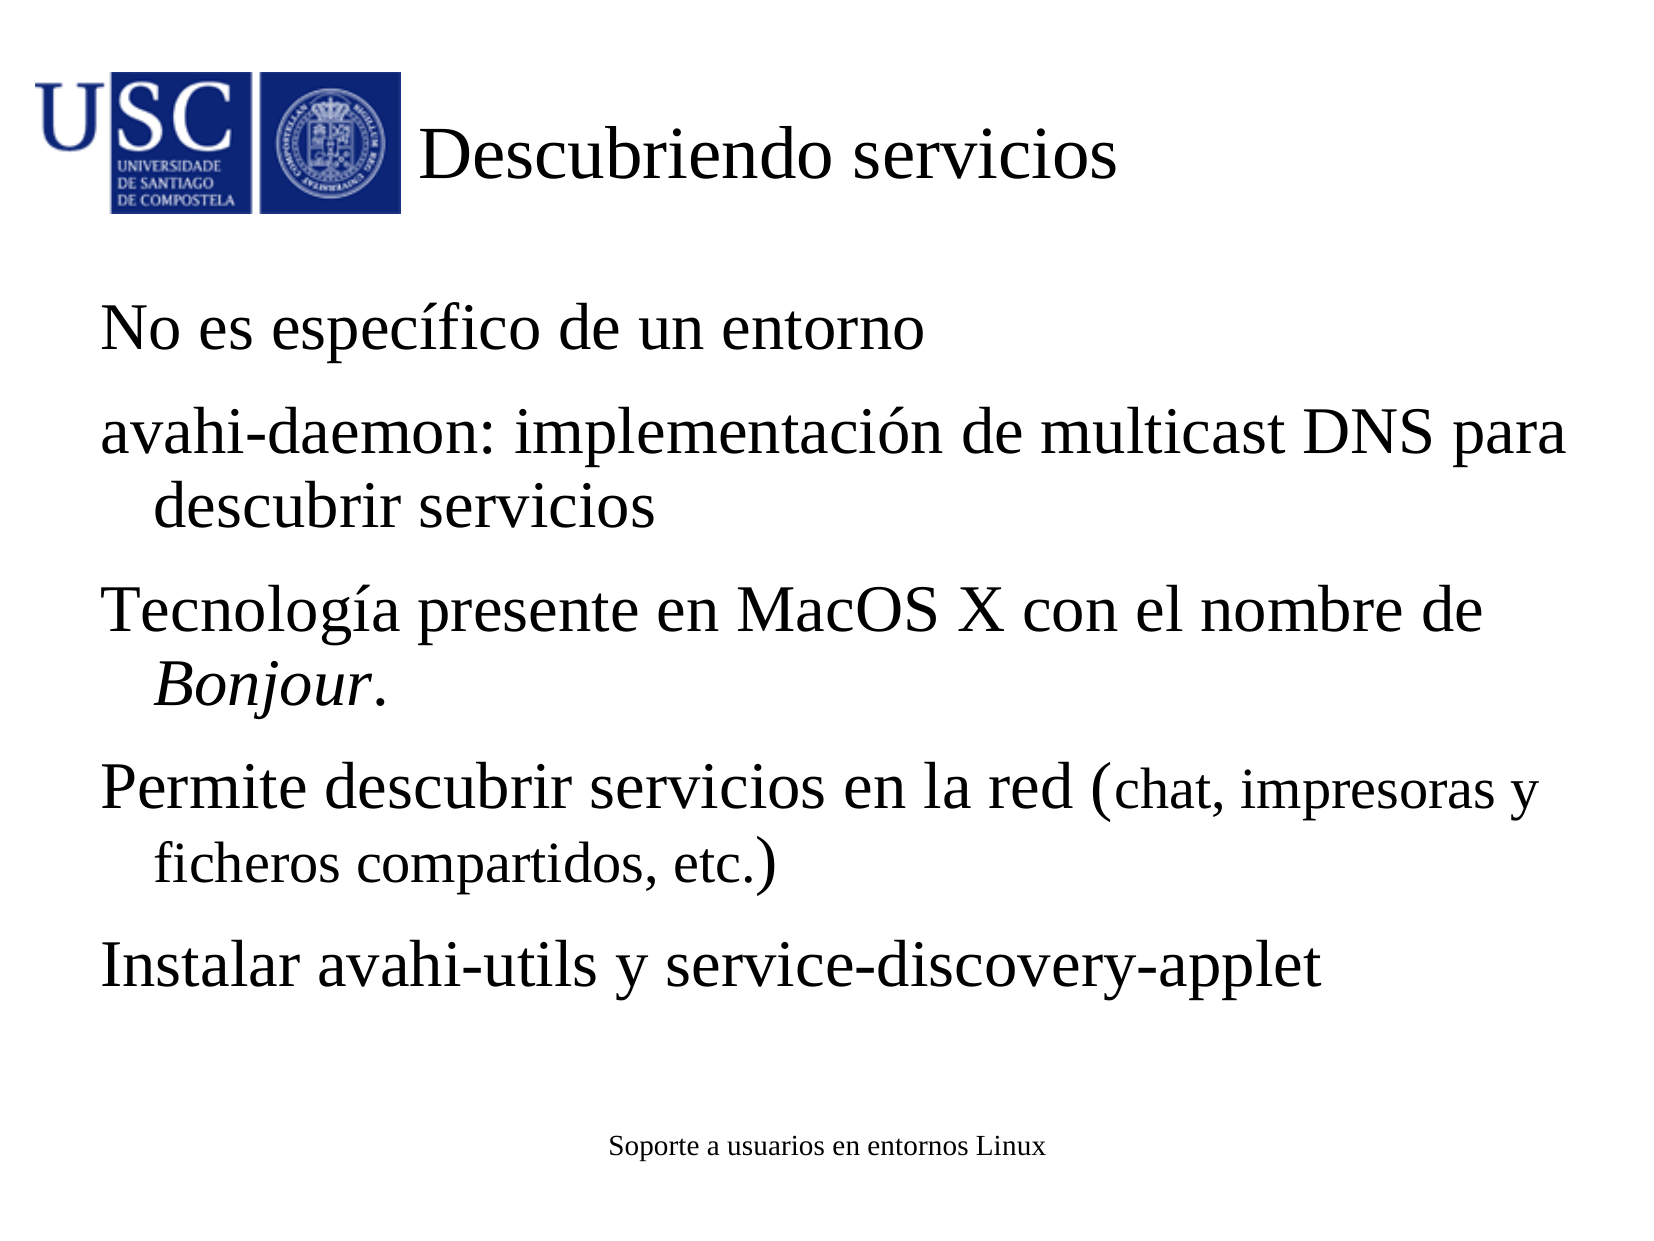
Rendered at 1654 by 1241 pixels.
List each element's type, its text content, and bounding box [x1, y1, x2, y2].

picture [35, 72, 401, 214]
title Descubriendo servicios [418, 49, 1571, 257]
list No es específico de un entorno avahi-daemon: implementación de multicast DNS para descubrir servicios Tecnología presente en MacOS X con el nombre de Bonjour. Permite descubrir servicios en la red (chat, impresoras y ficheros compartidos, etc.) Instalar avahi-utils y service-discovery-applet [82, 290, 1571, 1109]
